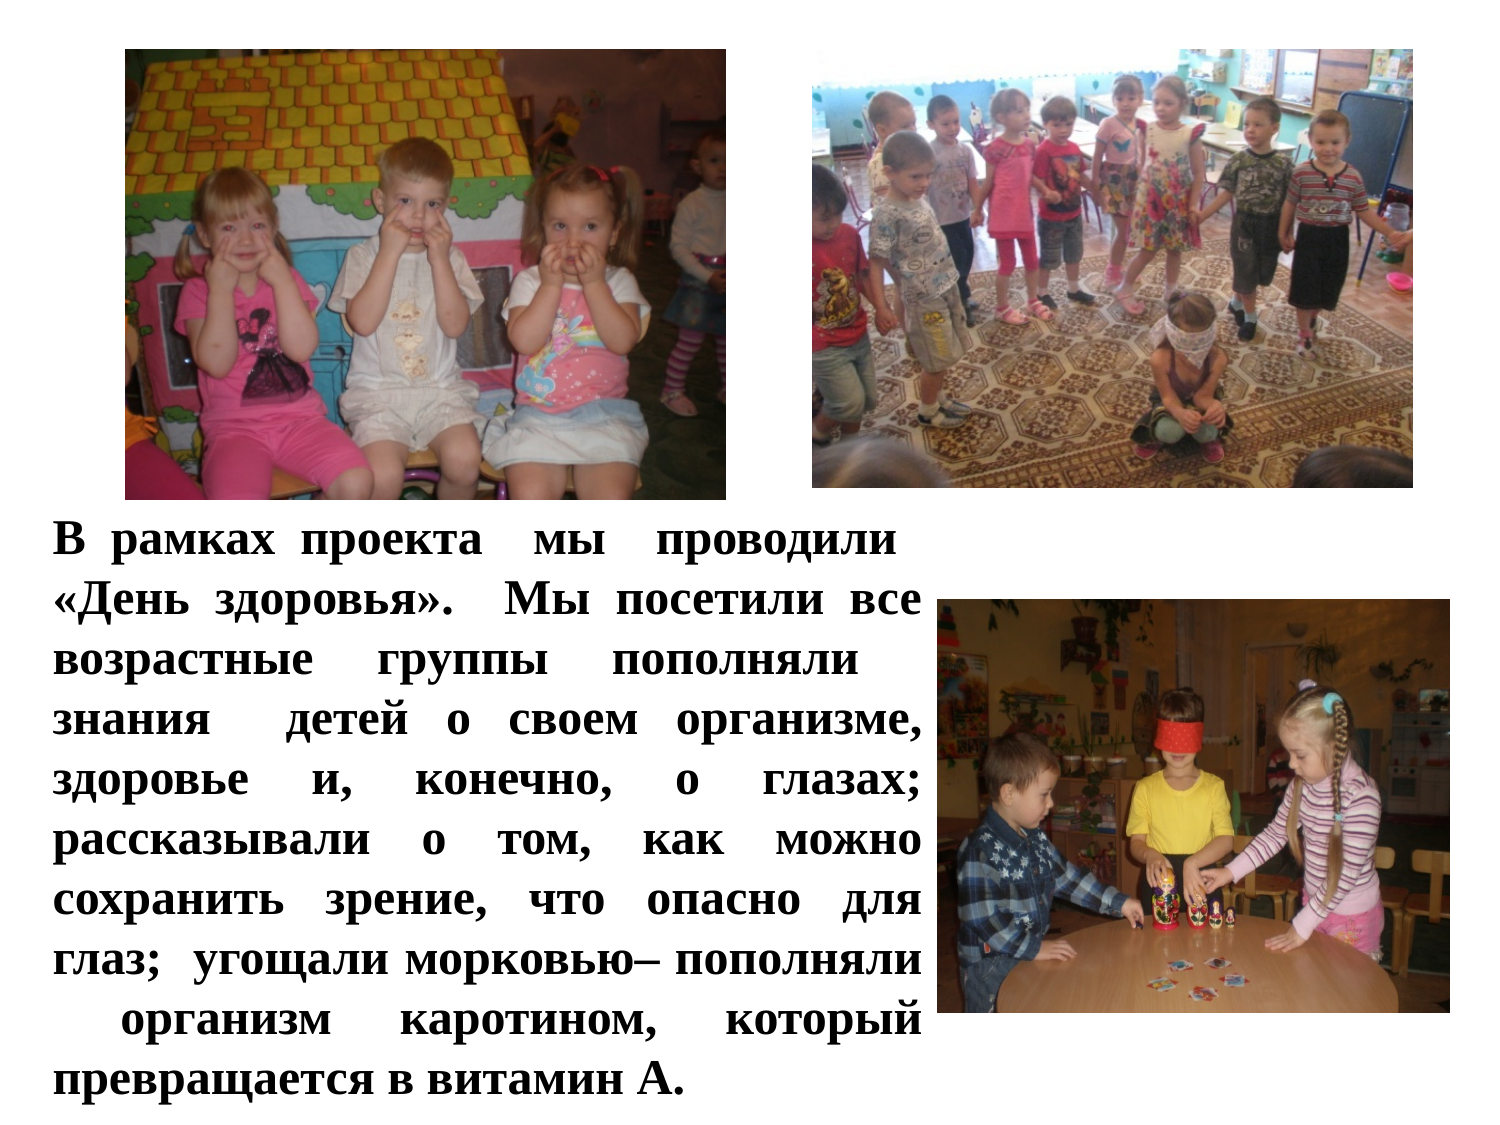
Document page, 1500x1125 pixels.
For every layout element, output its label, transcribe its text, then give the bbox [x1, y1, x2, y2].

picture [938, 600, 1450, 1013]
text_box В рамках проекта мы проводили «День здоровья». Мы посетили все возрастные группы пополняли знания детей о своем организме, здоровье и, конечно, о глазах; рассказывали о том, как можно сохранить зрение, что опасно для глаз; угощали морковью– пополняли организм каротином, который превращается в витамин А. [38, 497, 938, 1112]
picture [125, 50, 726, 497]
picture [812, 50, 1413, 488]
